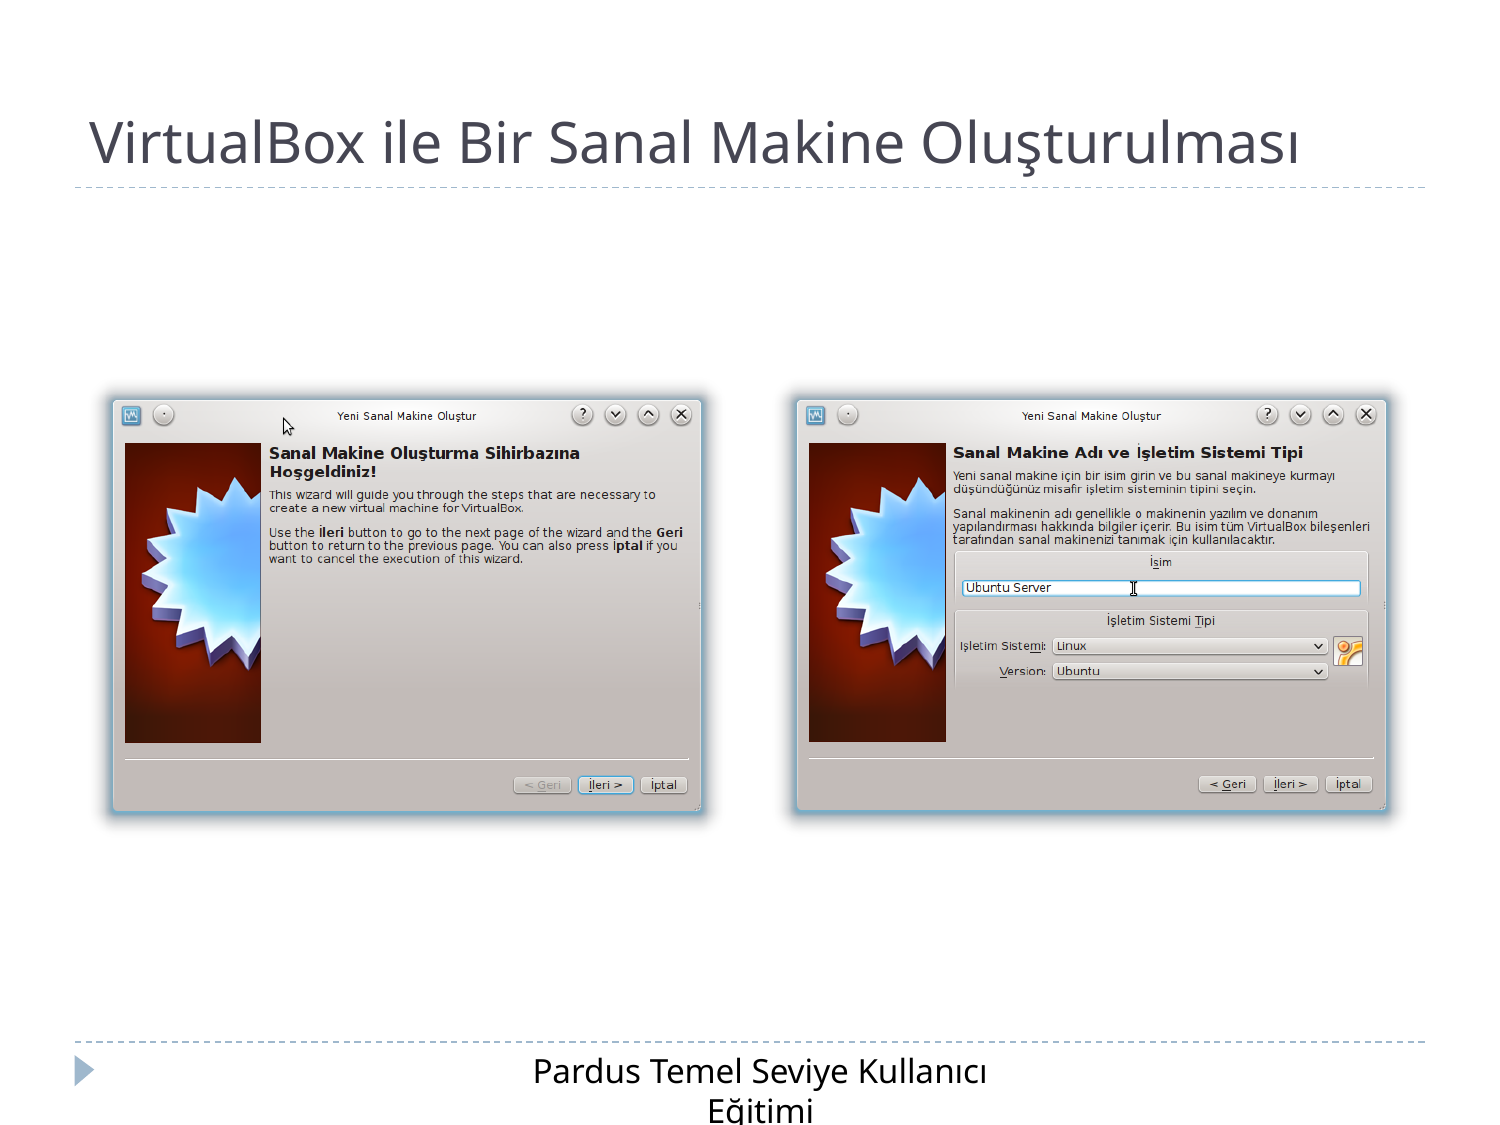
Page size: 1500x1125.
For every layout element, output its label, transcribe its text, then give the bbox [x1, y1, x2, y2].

picture [75, 362, 738, 848]
picture [759, 362, 1423, 847]
title VirtualBox ile Bir Sanal Makine Oluşturulması [75, 37, 1425, 188]
